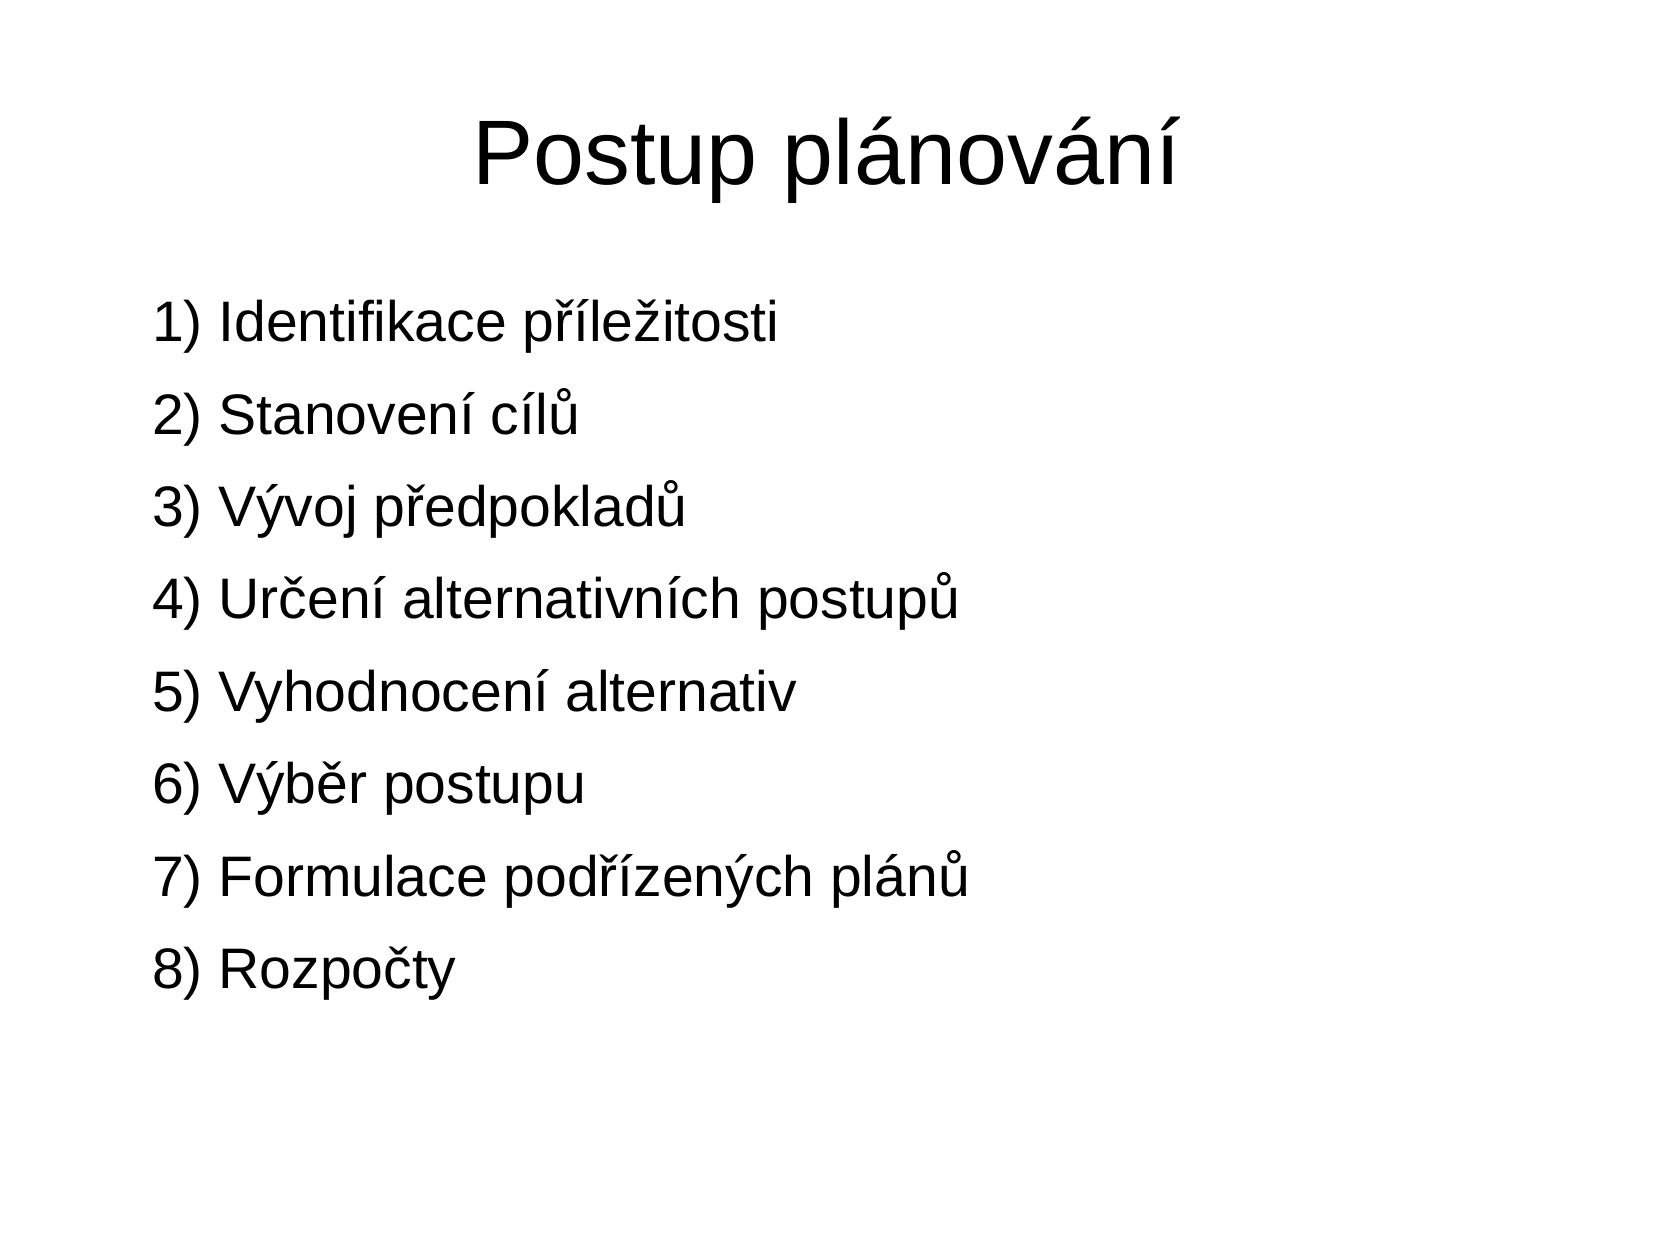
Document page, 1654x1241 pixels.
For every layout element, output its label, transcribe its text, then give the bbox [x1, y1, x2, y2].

title Postup plánování [82, 49, 1571, 257]
list 1) Identifikace příležitosti 2) Stanovení cílů 3) Vývoj předpokladů 4) Určení alternativních postupů 5) Vyhodnocení alternativ 6) Výběr postupu 7) Formulace podřízených plánů 8) Rozpočty [82, 290, 1571, 1010]
